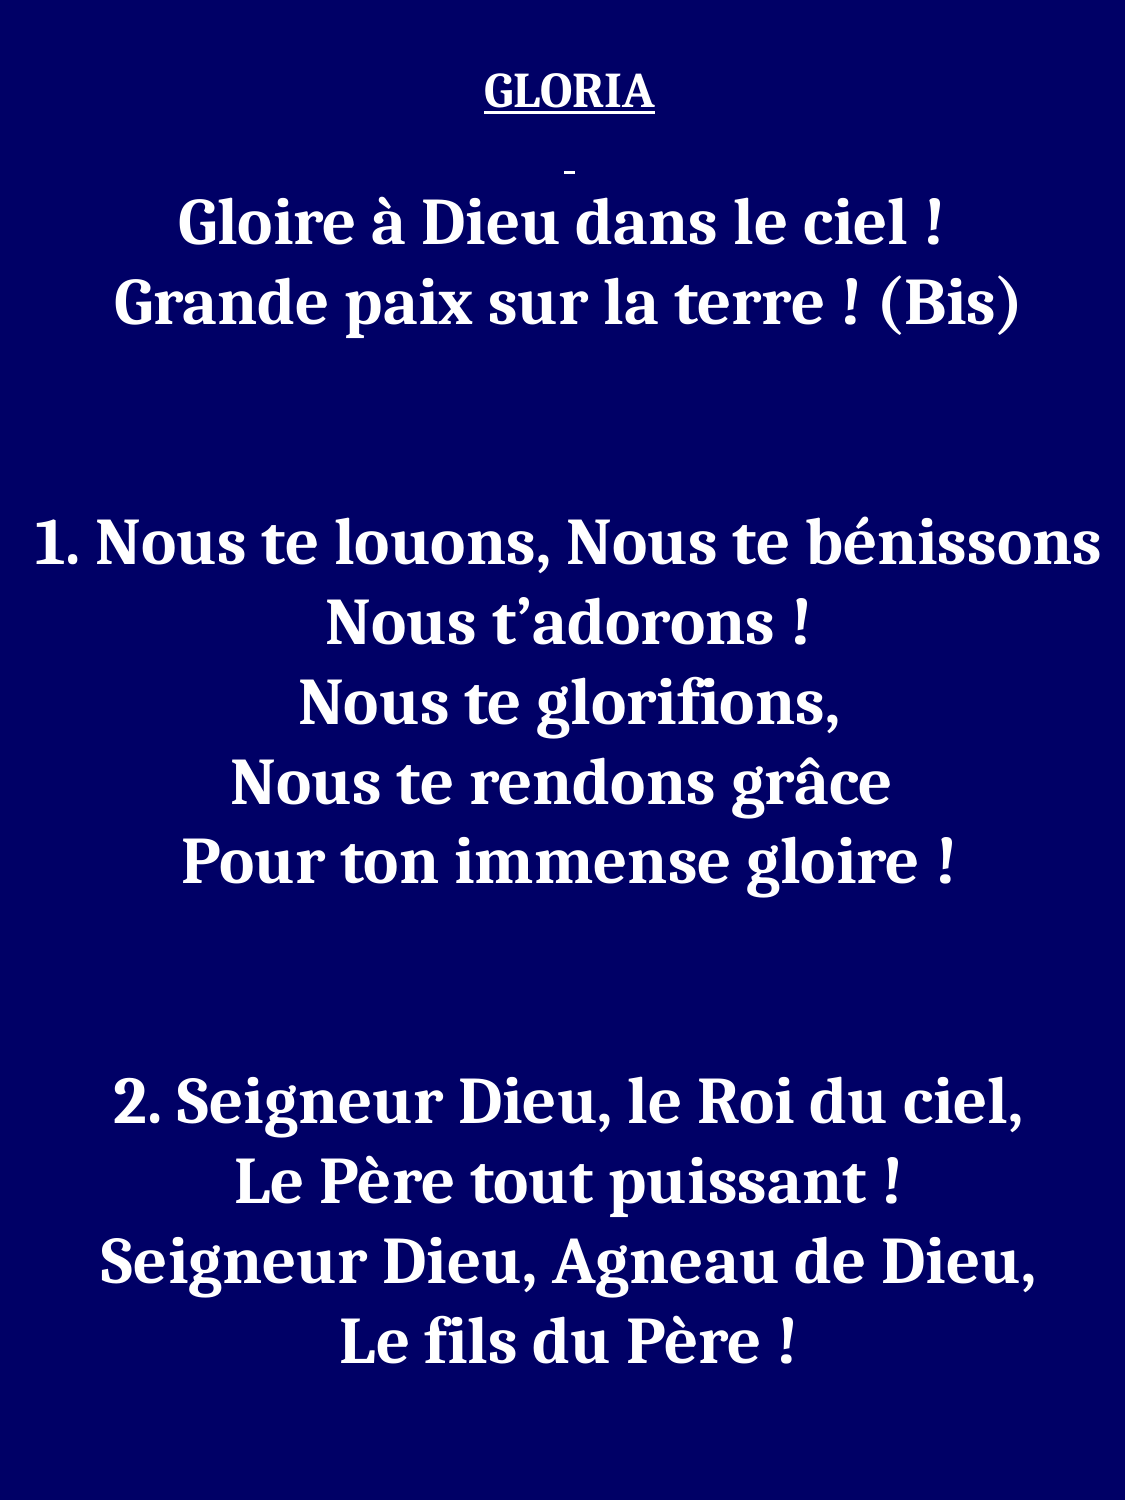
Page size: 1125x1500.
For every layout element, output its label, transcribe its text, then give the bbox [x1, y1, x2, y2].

text_box GLORIA Gloire à Dieu dans le ciel ! Grande paix sur la terre ! (Bis) 1. Nous te louons, Nous te bénissons Nous t’adorons ! Nous te glorifions, Nous te rendons grâce Pour ton immense gloire ! 2. Seigneur Dieu, le Roi du ciel, Le Père tout puissant ! Seigneur Dieu, Agneau de Dieu, Le fils du Père ! [0, 50, 1125, 1384]
